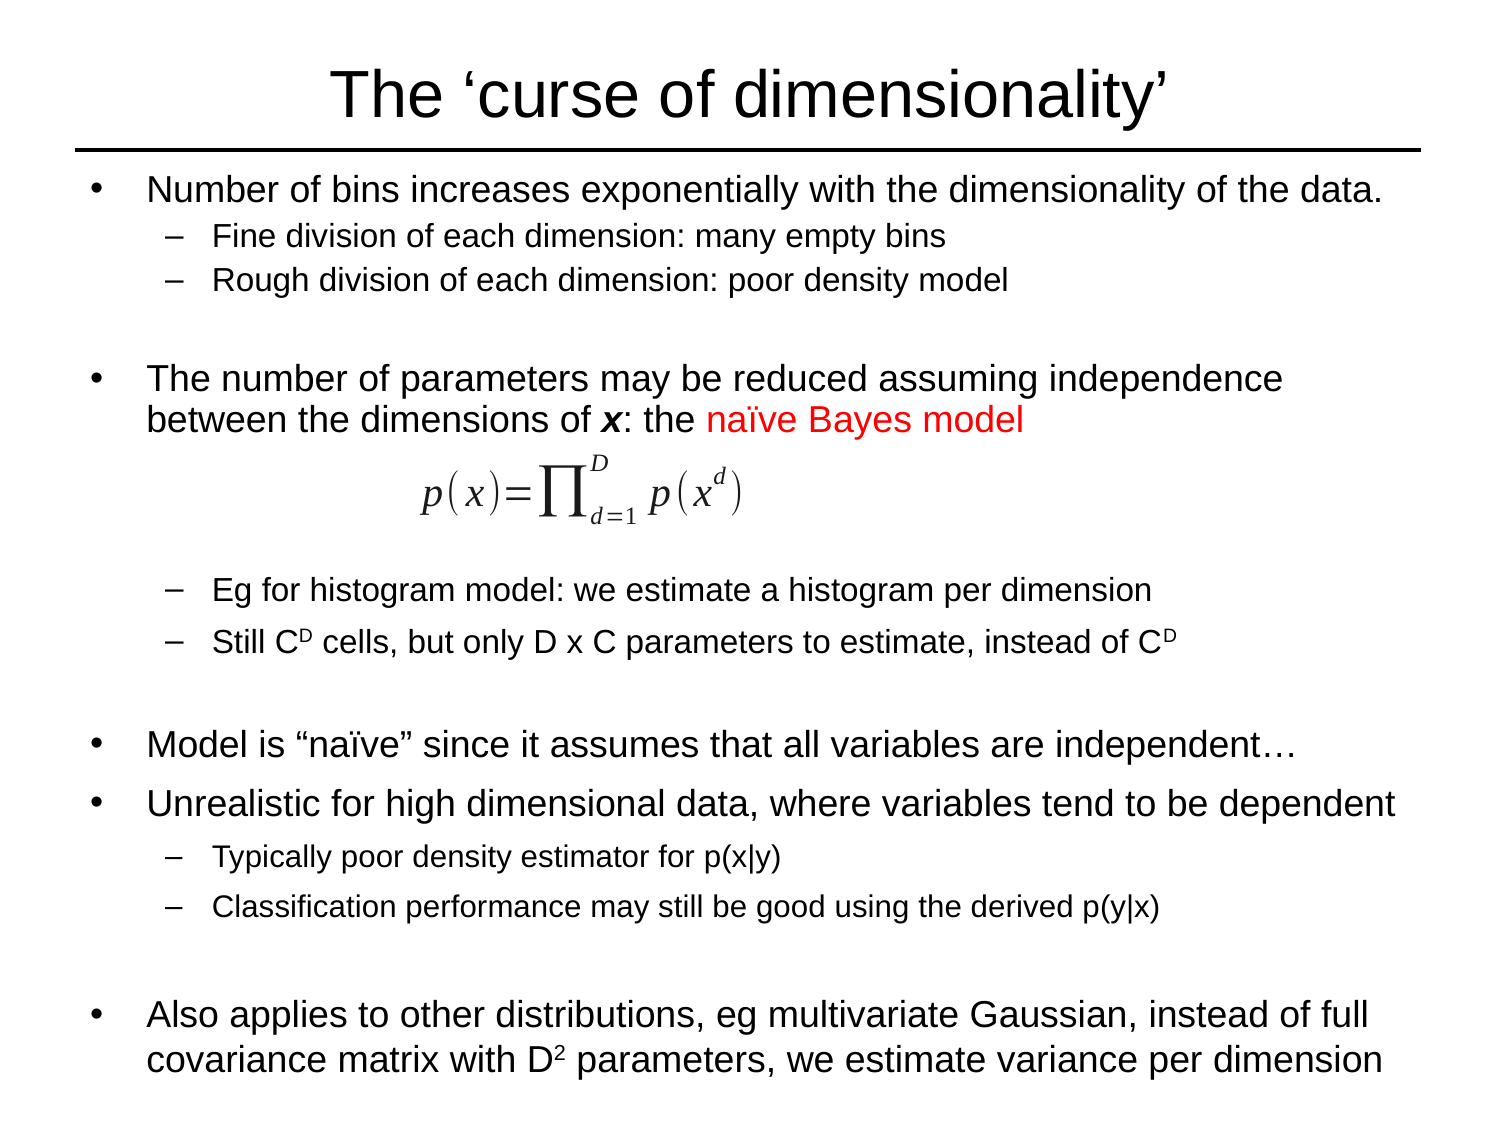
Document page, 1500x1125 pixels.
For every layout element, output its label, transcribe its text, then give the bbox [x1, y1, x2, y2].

title The ‘curse of dimensionality’ [75, 43, 1426, 139]
chart [411, 450, 751, 529]
list Number of bins increases exponentially with the dimensionality of the data. Fine division of each dimension: many empty bins Rough division of each dimension: poor density model The number of parameters may be reduced assuming independence between the dimensions of x: the naïve Bayes model Eg for histogram model: we estimate a histogram per dimension Still CD cells, but only D x C parameters to estimate, instead of CD Model is “naïve” since it assumes that all variables are independent… Unrealistic for high dimensional data, where variables tend to be dependent Typically poor density estimator for p(x|y) Classification performance may still be good using the derived p(y|x) Also applies to other distributions, eg multivariate Gaussian, instead of full covariance matrix with D2 parameters, we estimate variance per dimension [75, 162, 1426, 1101]
